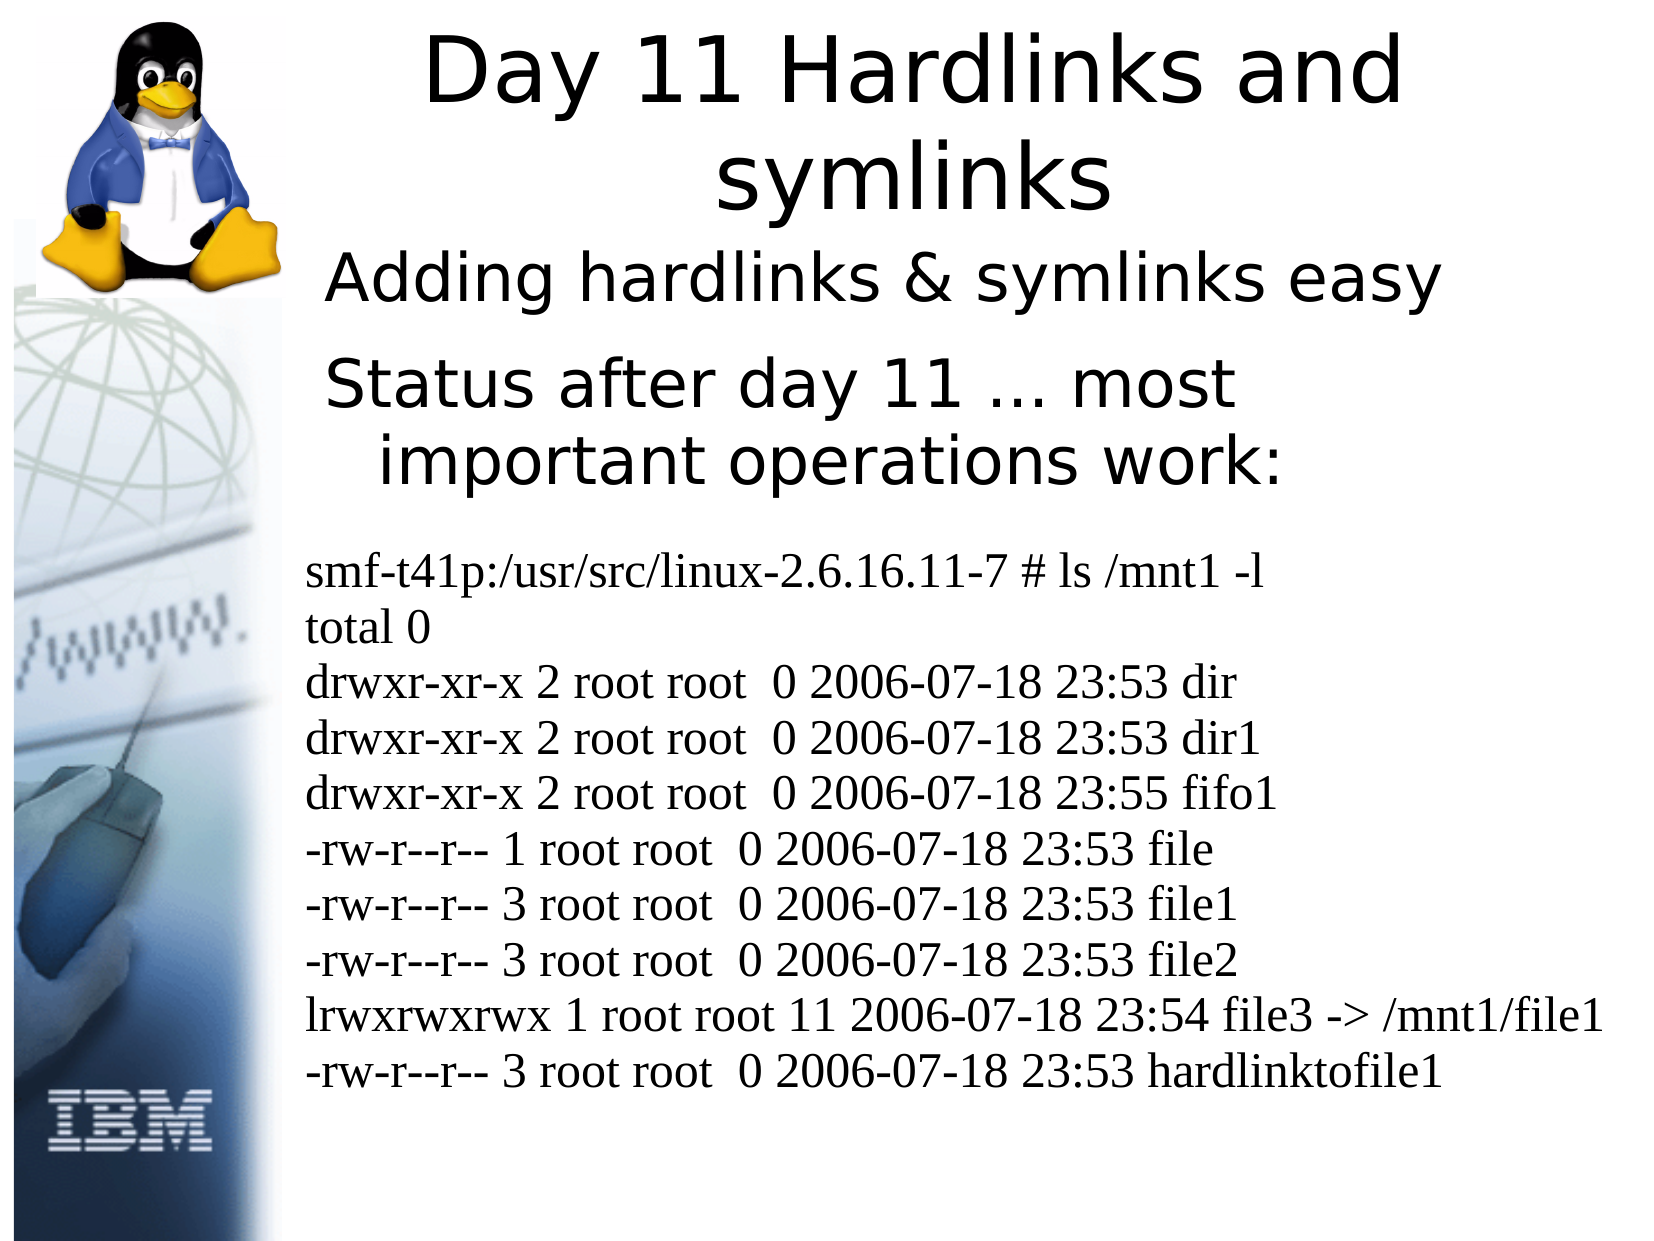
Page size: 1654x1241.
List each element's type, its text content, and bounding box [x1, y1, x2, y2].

title Day 11 Hardlinks and symlinks [301, 21, 1528, 227]
list Adding hardlinks & symlinks easy Status after day 11 ... most important operations work: [307, 239, 1526, 543]
text_box smf-t41p:/usr/src/linux-2.6.16.11-7 # ls /mnt1 -l total 0 drwxr-xr-x 2 root root 0 2006-07-18 23:53 dir drwxr-xr-x 2 root root 0 2006-07-18 23:53 dir1 drwxr-xr-x 2 root root 0 2006-07-18 23:55 fifo1 -rw-r--r-- 1 root root 0 2006-07-18 23:53 file -rw-r--r-- 3 root root 0 2006-07-18 23:53 file1 -rw-r--r-- 3 root root 0 2006-07-18 23:53 file2 lrwxrwxrwx 1 root root 11 2006-07-18 23:54 file3 -> /mnt1/file1 -rw-r--r-- 3 root root 0 2006-07-18 23:53 hardlinktofile1 [305, 543, 1636, 1184]
